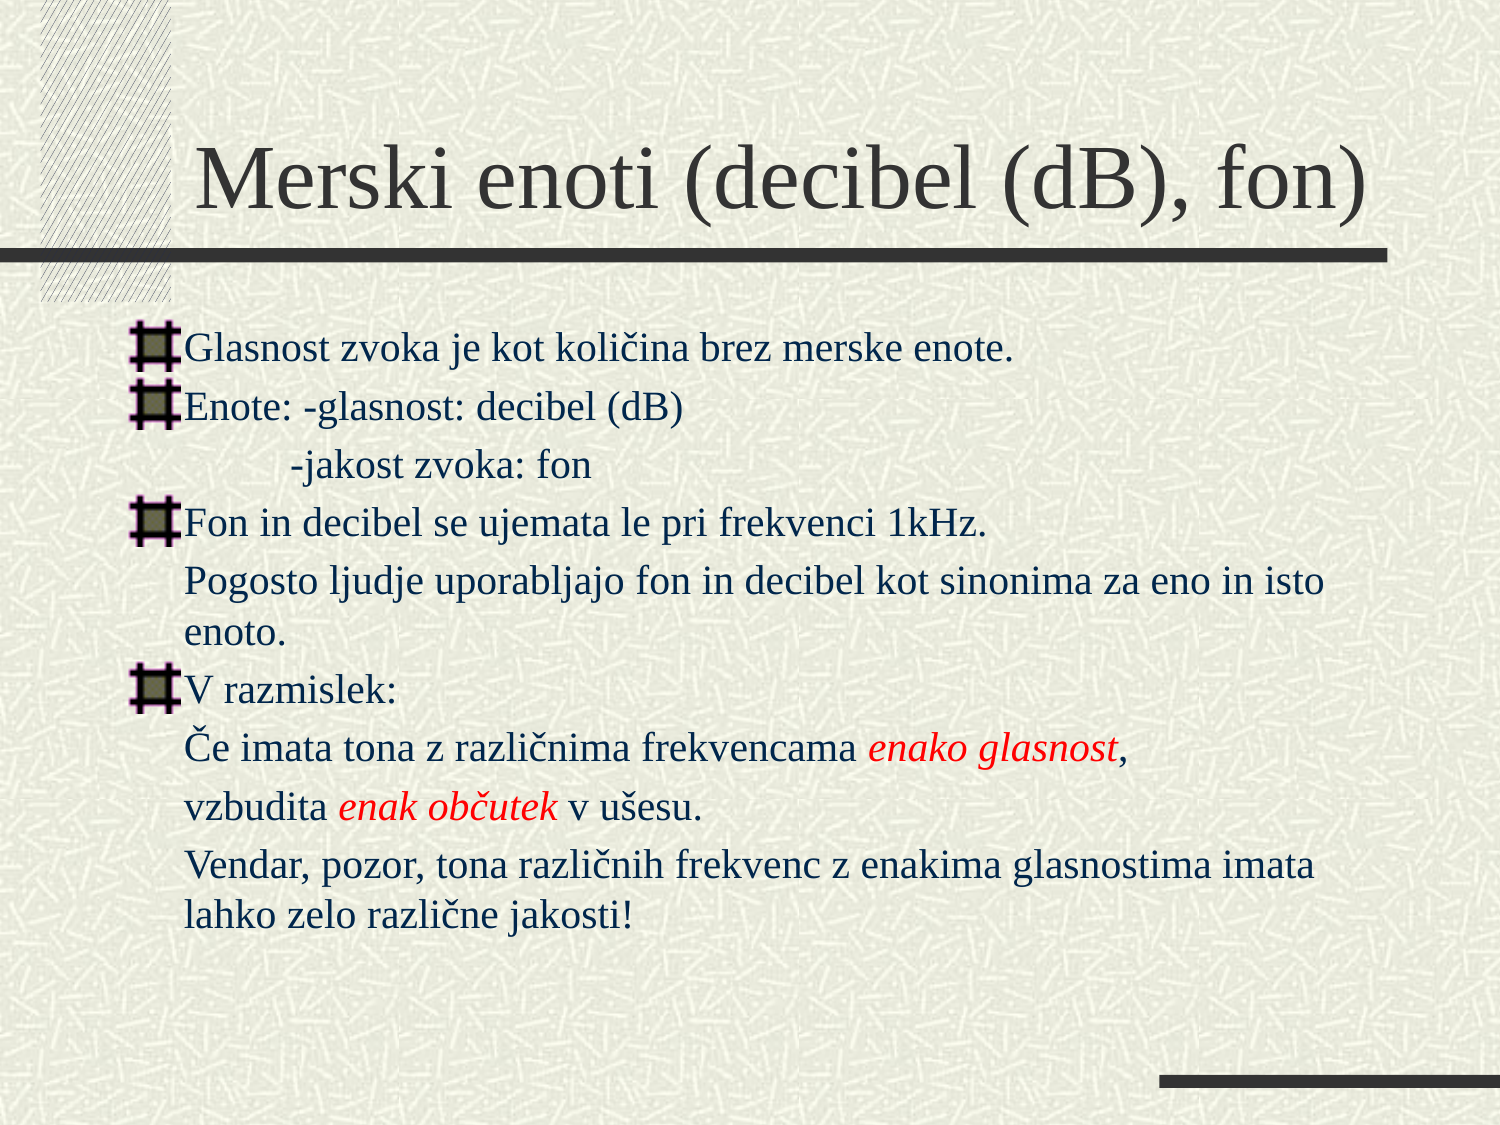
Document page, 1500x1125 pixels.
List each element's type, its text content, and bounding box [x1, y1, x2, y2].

picture [0, 0, 1500, 1125]
list Glasnost zvoka je kot količina brez merske enote. Enote: -glasnost: decibel (dB) -jakost zvoka: fon Fon in decibel se ujemata le pri frekvenci 1kHz. Pogosto ljudje uporabljajo fon in decibel kot sinonima za eno in isto enoto. V razmislek: Če imata tona z različnima frekvencama enako glasnost, vzbudita enak občutek v ušesu. Vendar, pozor, tona različnih frekvenc z enakima glasnostima imata lahko zelo različne jakosti! [112, 312, 1388, 1000]
title Merski enoti (decibel (dB), fon) [179, 46, 1455, 235]
